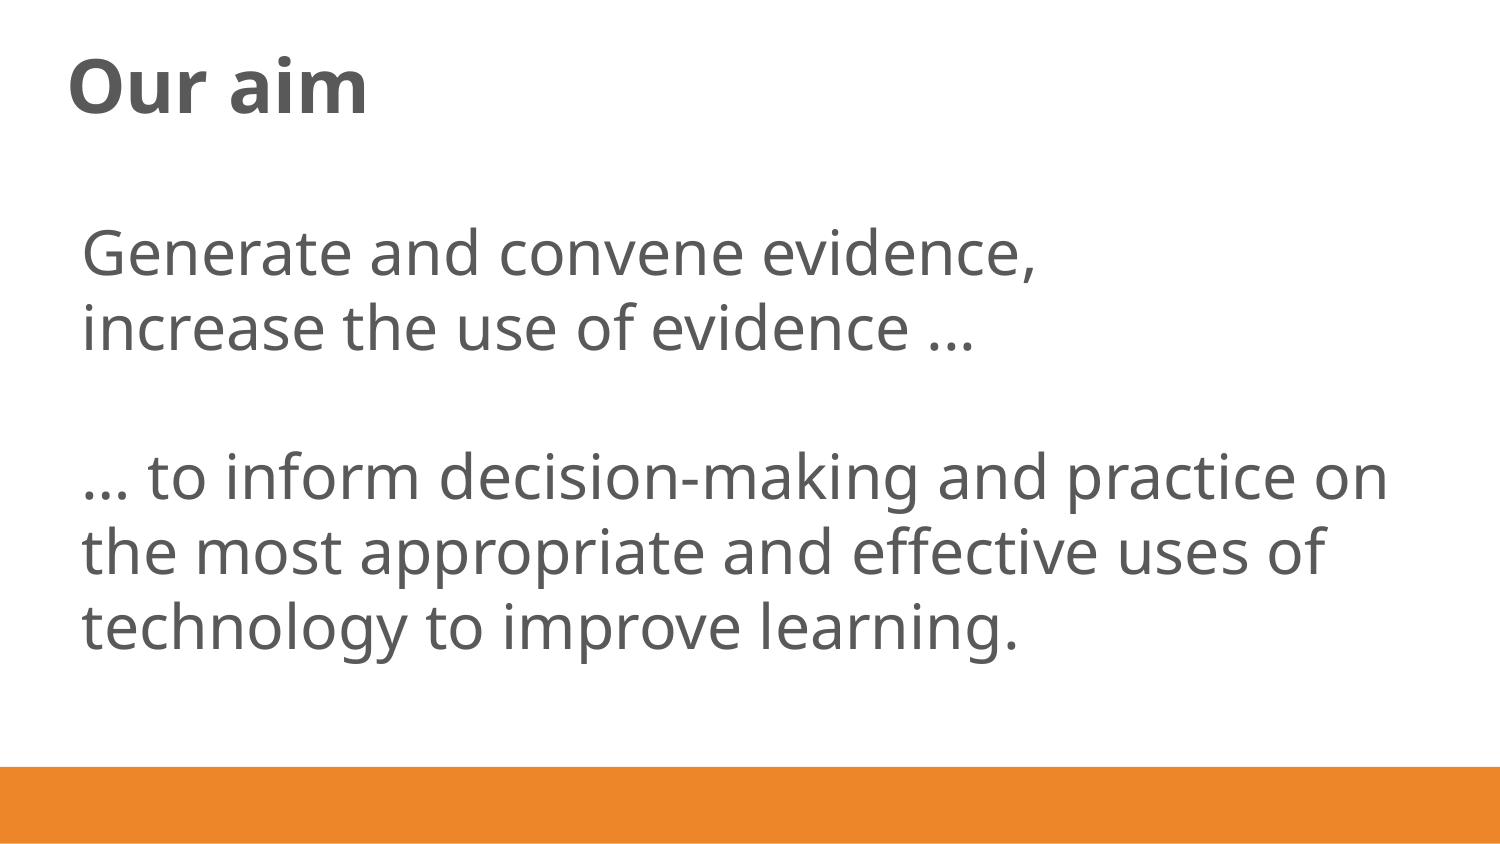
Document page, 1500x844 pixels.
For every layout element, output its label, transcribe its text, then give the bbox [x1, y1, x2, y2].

text_box Generate and convene evidence, increase the use of evidence ... … to inform decision-making and practice on the most appropriate and effective uses of technology to improve learning. [66, 197, 1413, 638]
title Our aim [51, 23, 1449, 141]
